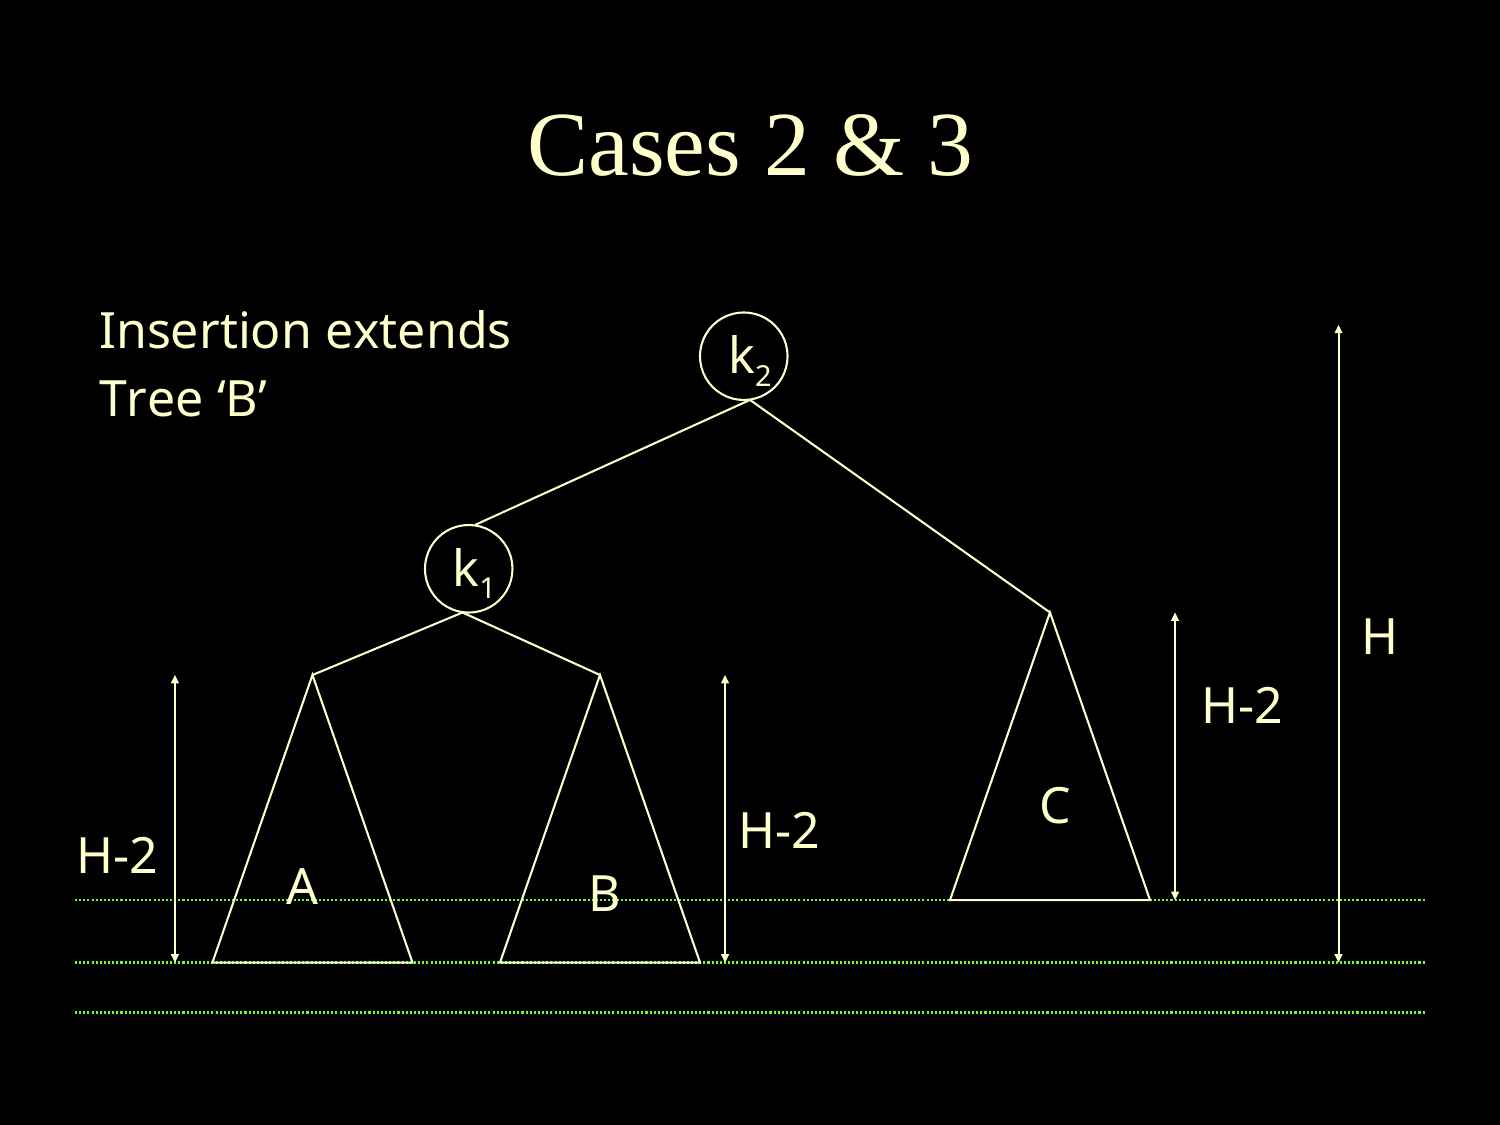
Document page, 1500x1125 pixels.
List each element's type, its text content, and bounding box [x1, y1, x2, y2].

text_box H-2 [61, 812, 173, 897]
title Cases 2 & 3 [22, 50, 1480, 240]
text_box B [573, 849, 636, 934]
text_box A [271, 842, 334, 927]
text_box k2 [713, 312, 787, 403]
text_box C [1024, 762, 1086, 847]
text_box k1 [437, 524, 511, 615]
text_box H-2 [726, 787, 836, 872]
text_box Insertion extends Tree ‘B’ [84, 287, 541, 440]
text_box H-2 [1186, 662, 1298, 747]
text_box H [1347, 592, 1414, 677]
